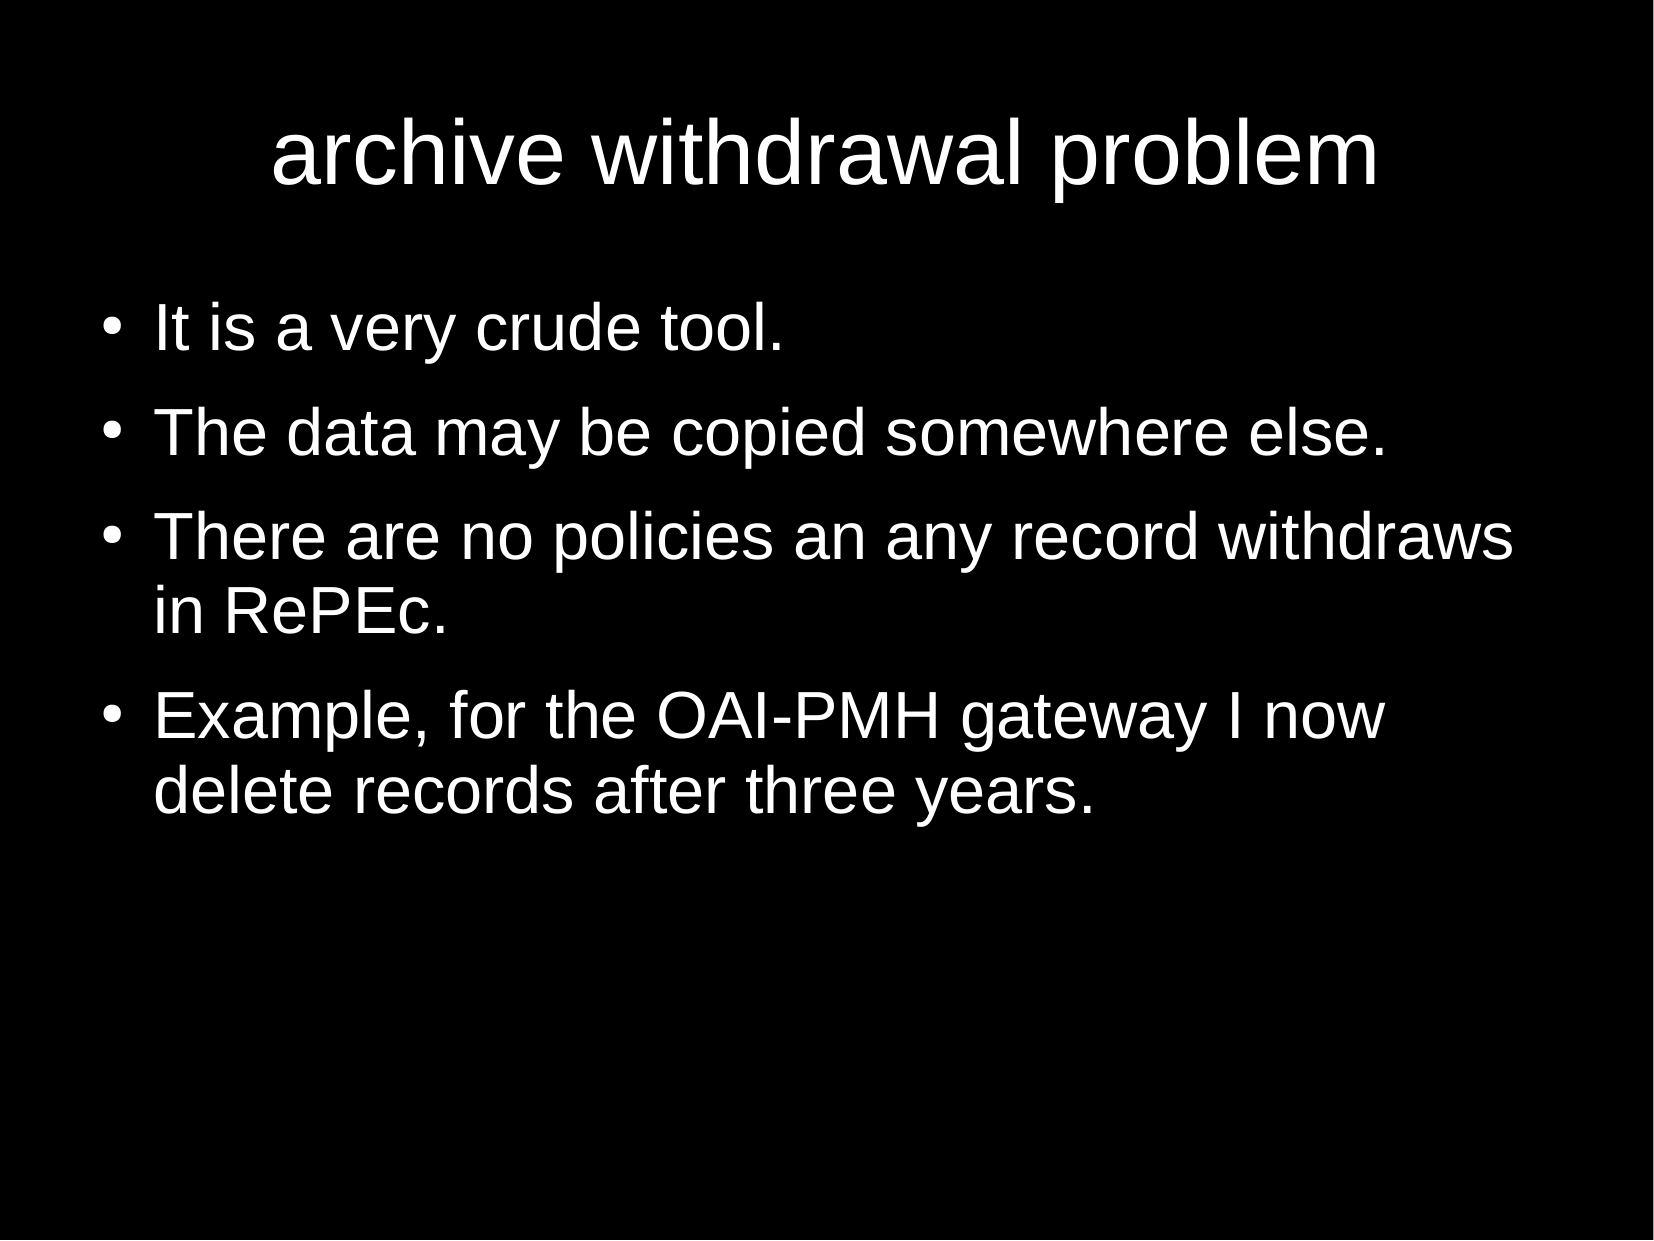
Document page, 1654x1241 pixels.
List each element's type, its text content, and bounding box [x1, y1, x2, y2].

title archive withdrawal problem [82, 49, 1571, 257]
list It is a very crude tool. The data may be copied somewhere else. There are no policies an any record withdraws in RePEc. Example, for the OAI-PMH gateway I now delete records after three years. [82, 290, 1571, 1010]
